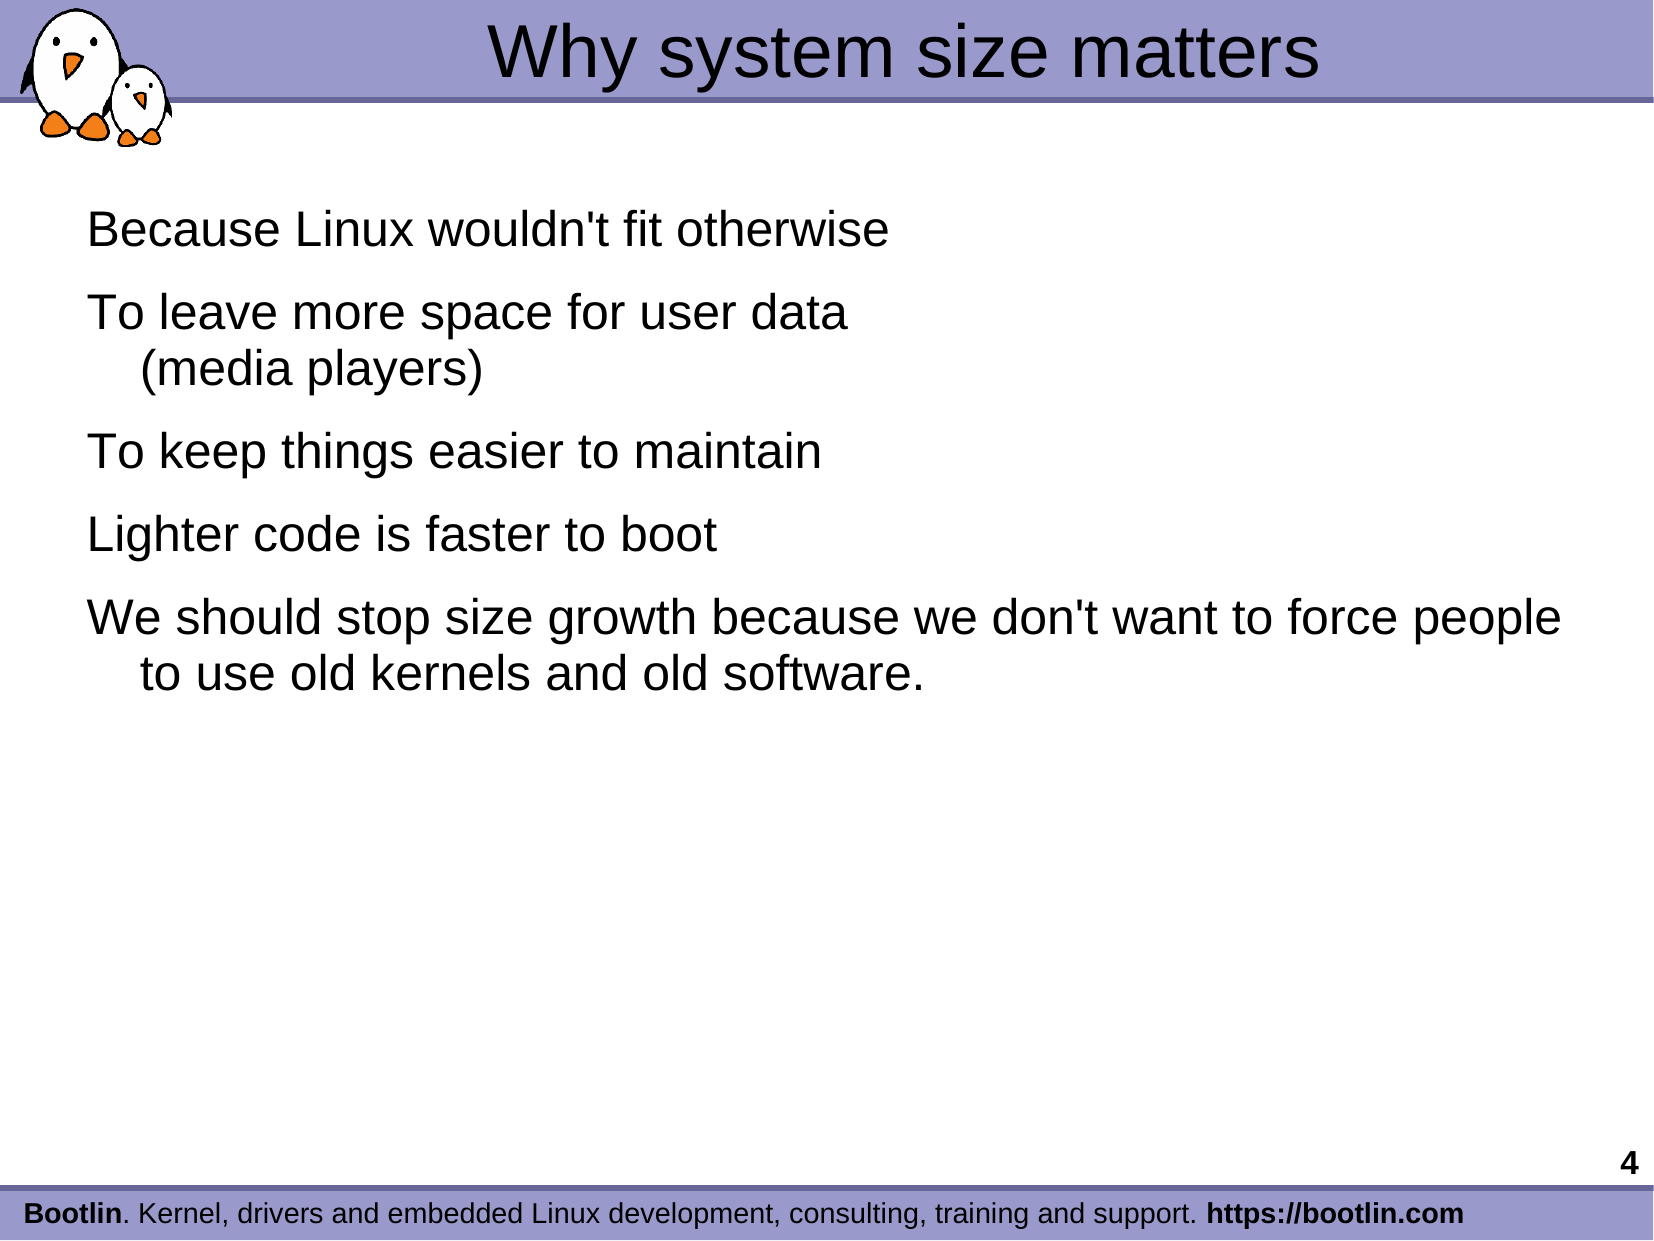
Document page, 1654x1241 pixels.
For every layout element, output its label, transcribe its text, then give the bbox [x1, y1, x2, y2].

title Why system size matters [178, 5, 1631, 97]
picture [20, 8, 172, 147]
list Because Linux wouldn't fit otherwise To leave more space for user data (media players) To keep things easier to maintain Lighter code is faster to boot We should stop size growth because we don't want to force people to use old kernels and old software. [68, 201, 1592, 1118]
